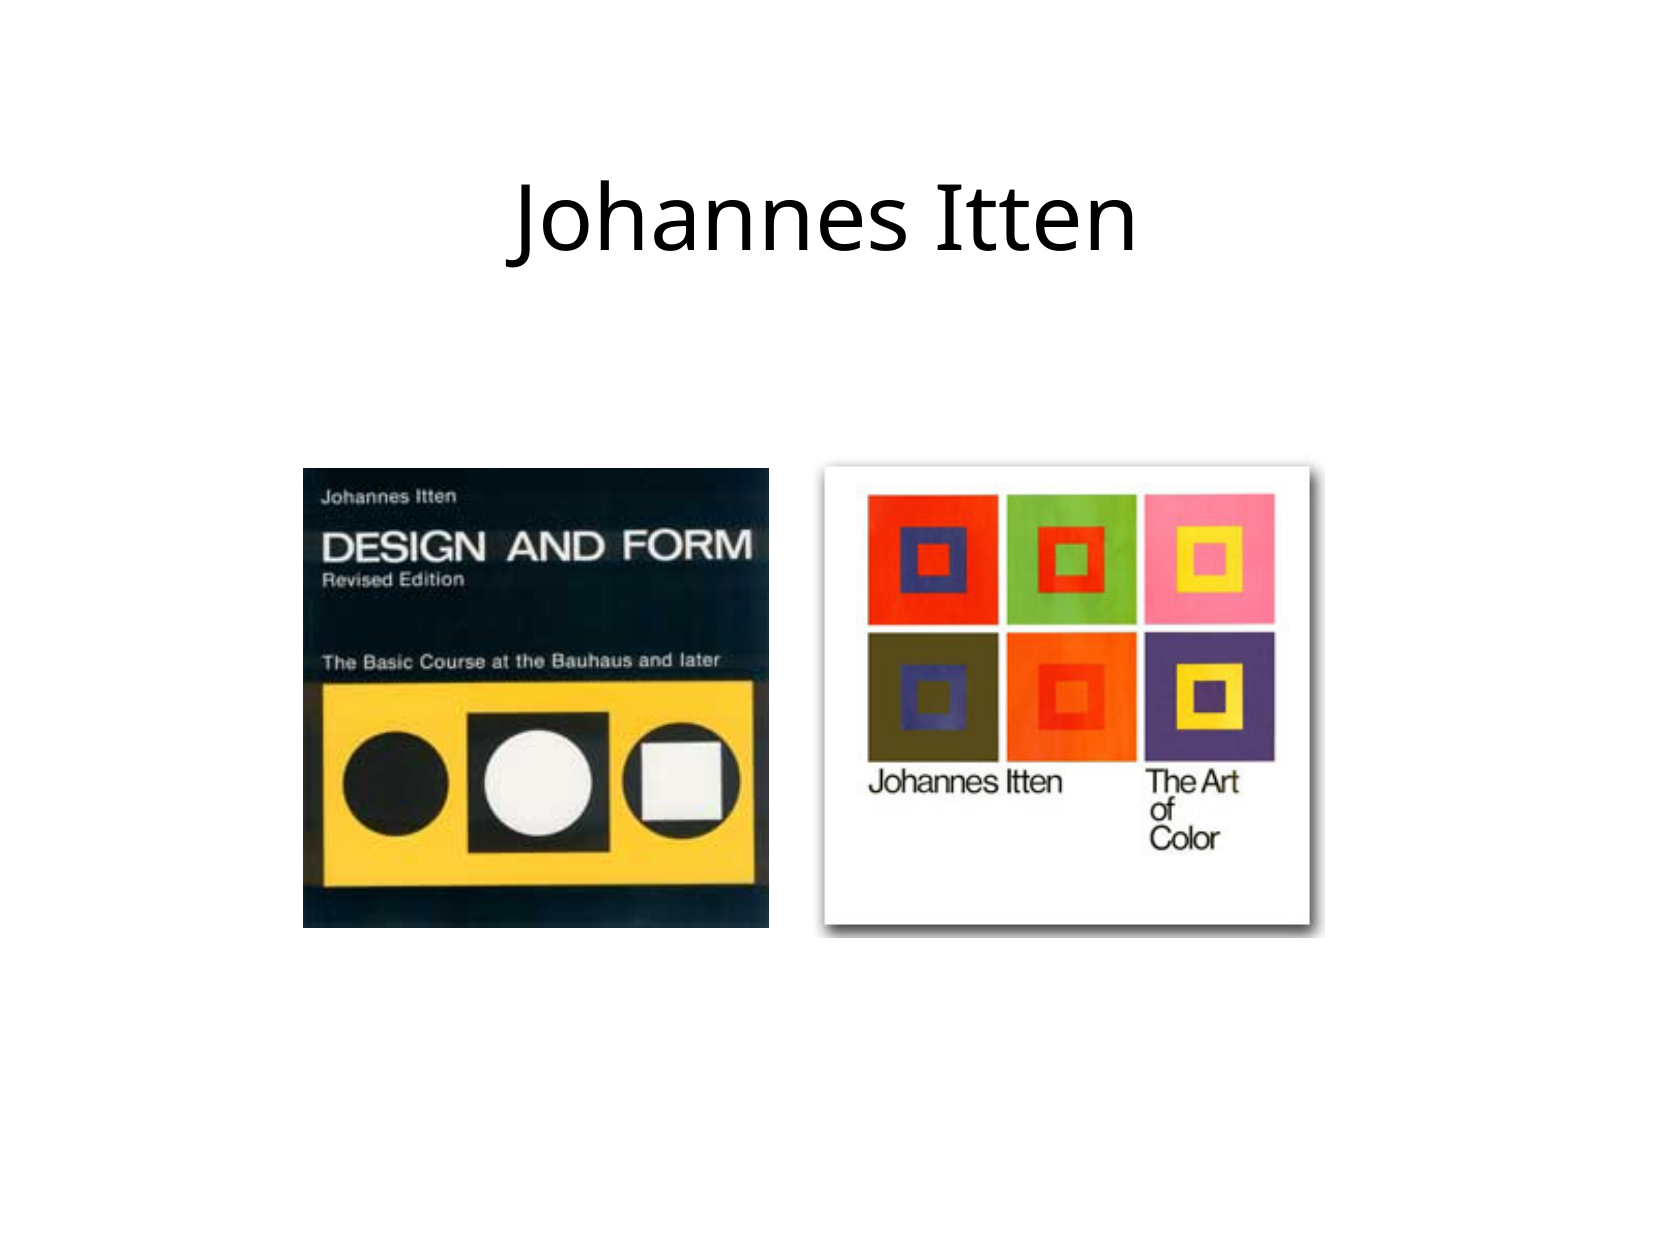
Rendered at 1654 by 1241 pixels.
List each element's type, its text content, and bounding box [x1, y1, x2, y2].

picture [812, 454, 1325, 938]
title Johannes Itten [123, 110, 1530, 317]
picture [303, 468, 769, 928]
